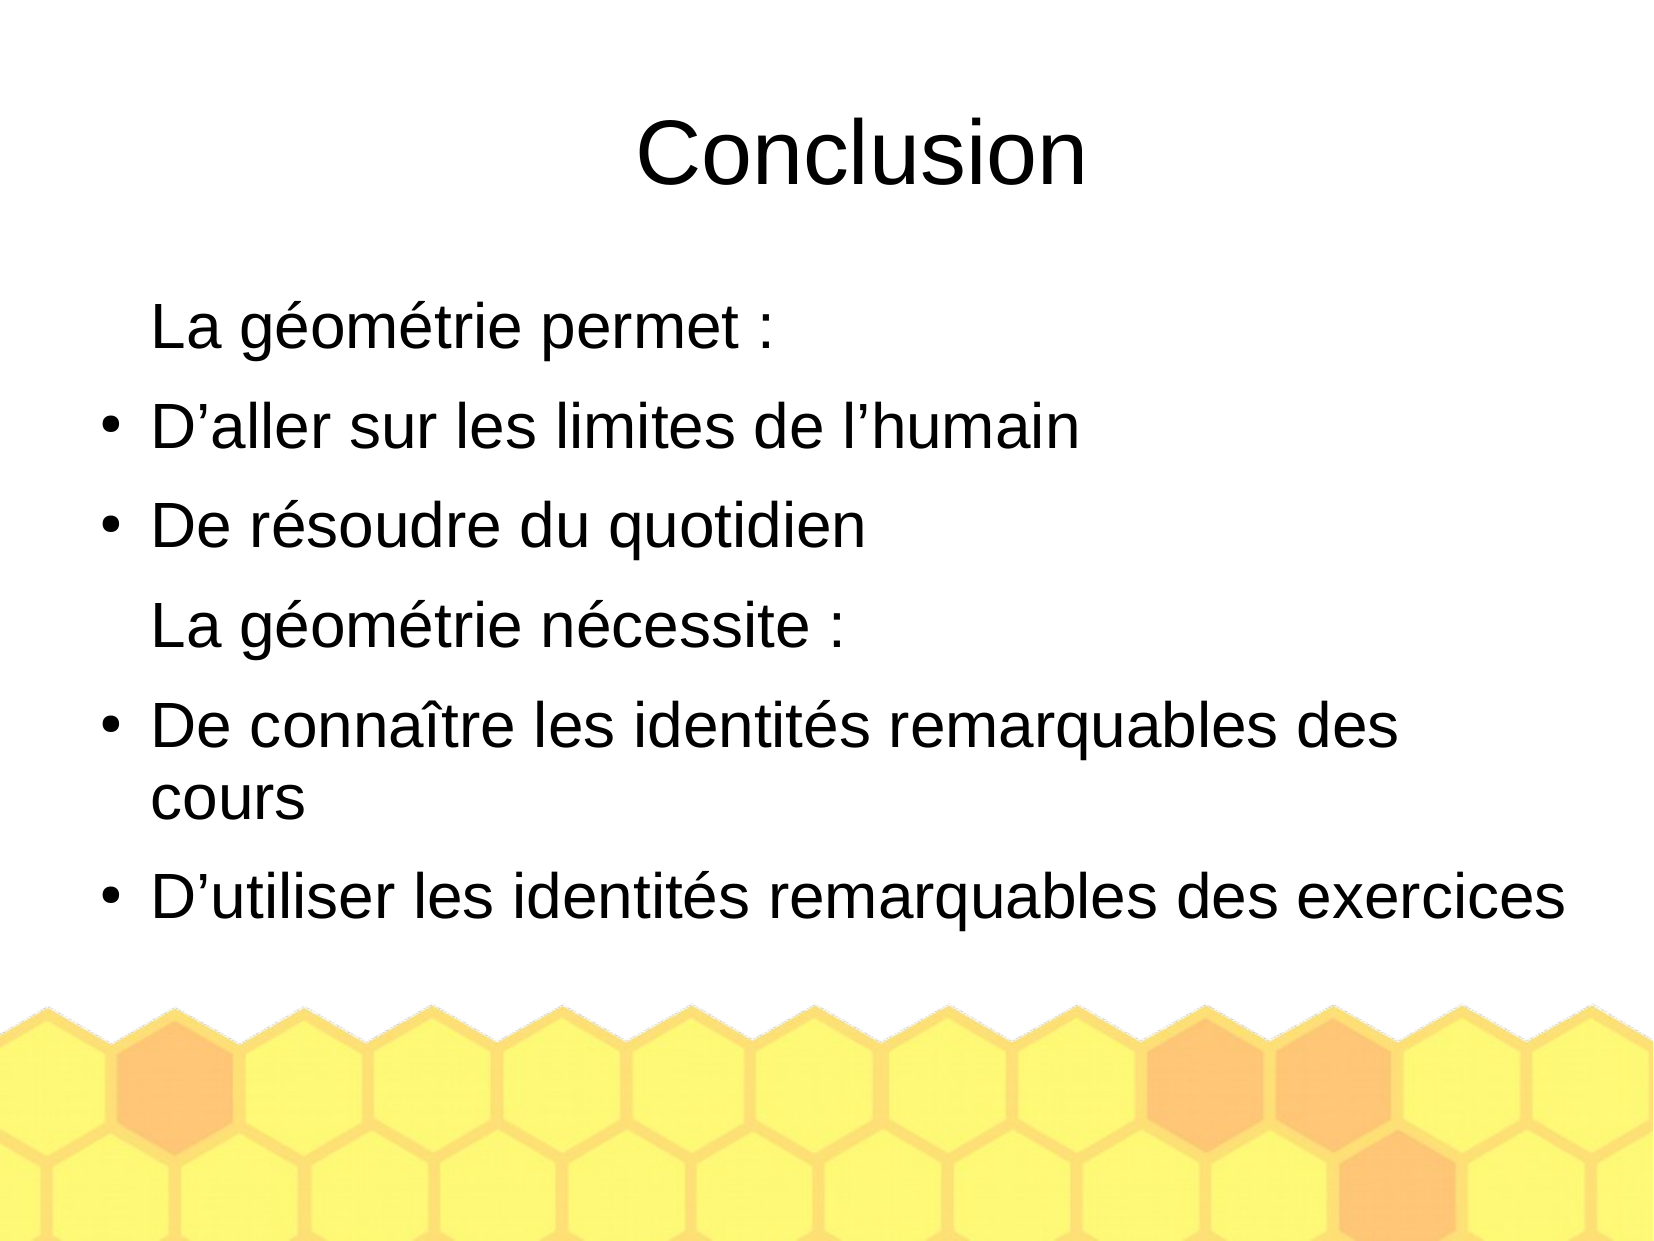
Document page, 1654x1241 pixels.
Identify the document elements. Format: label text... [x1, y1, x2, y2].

title Conclusion [82, 49, 1571, 257]
picture [0, 1001, 1654, 1241]
list La géométrie permet : D’aller sur les limites de l’humain De résoudre du quotidien La géométrie nécessite : De connaître les identités remarquables des cours D’utiliser les identités remarquables des exercices [82, 290, 1571, 1010]
